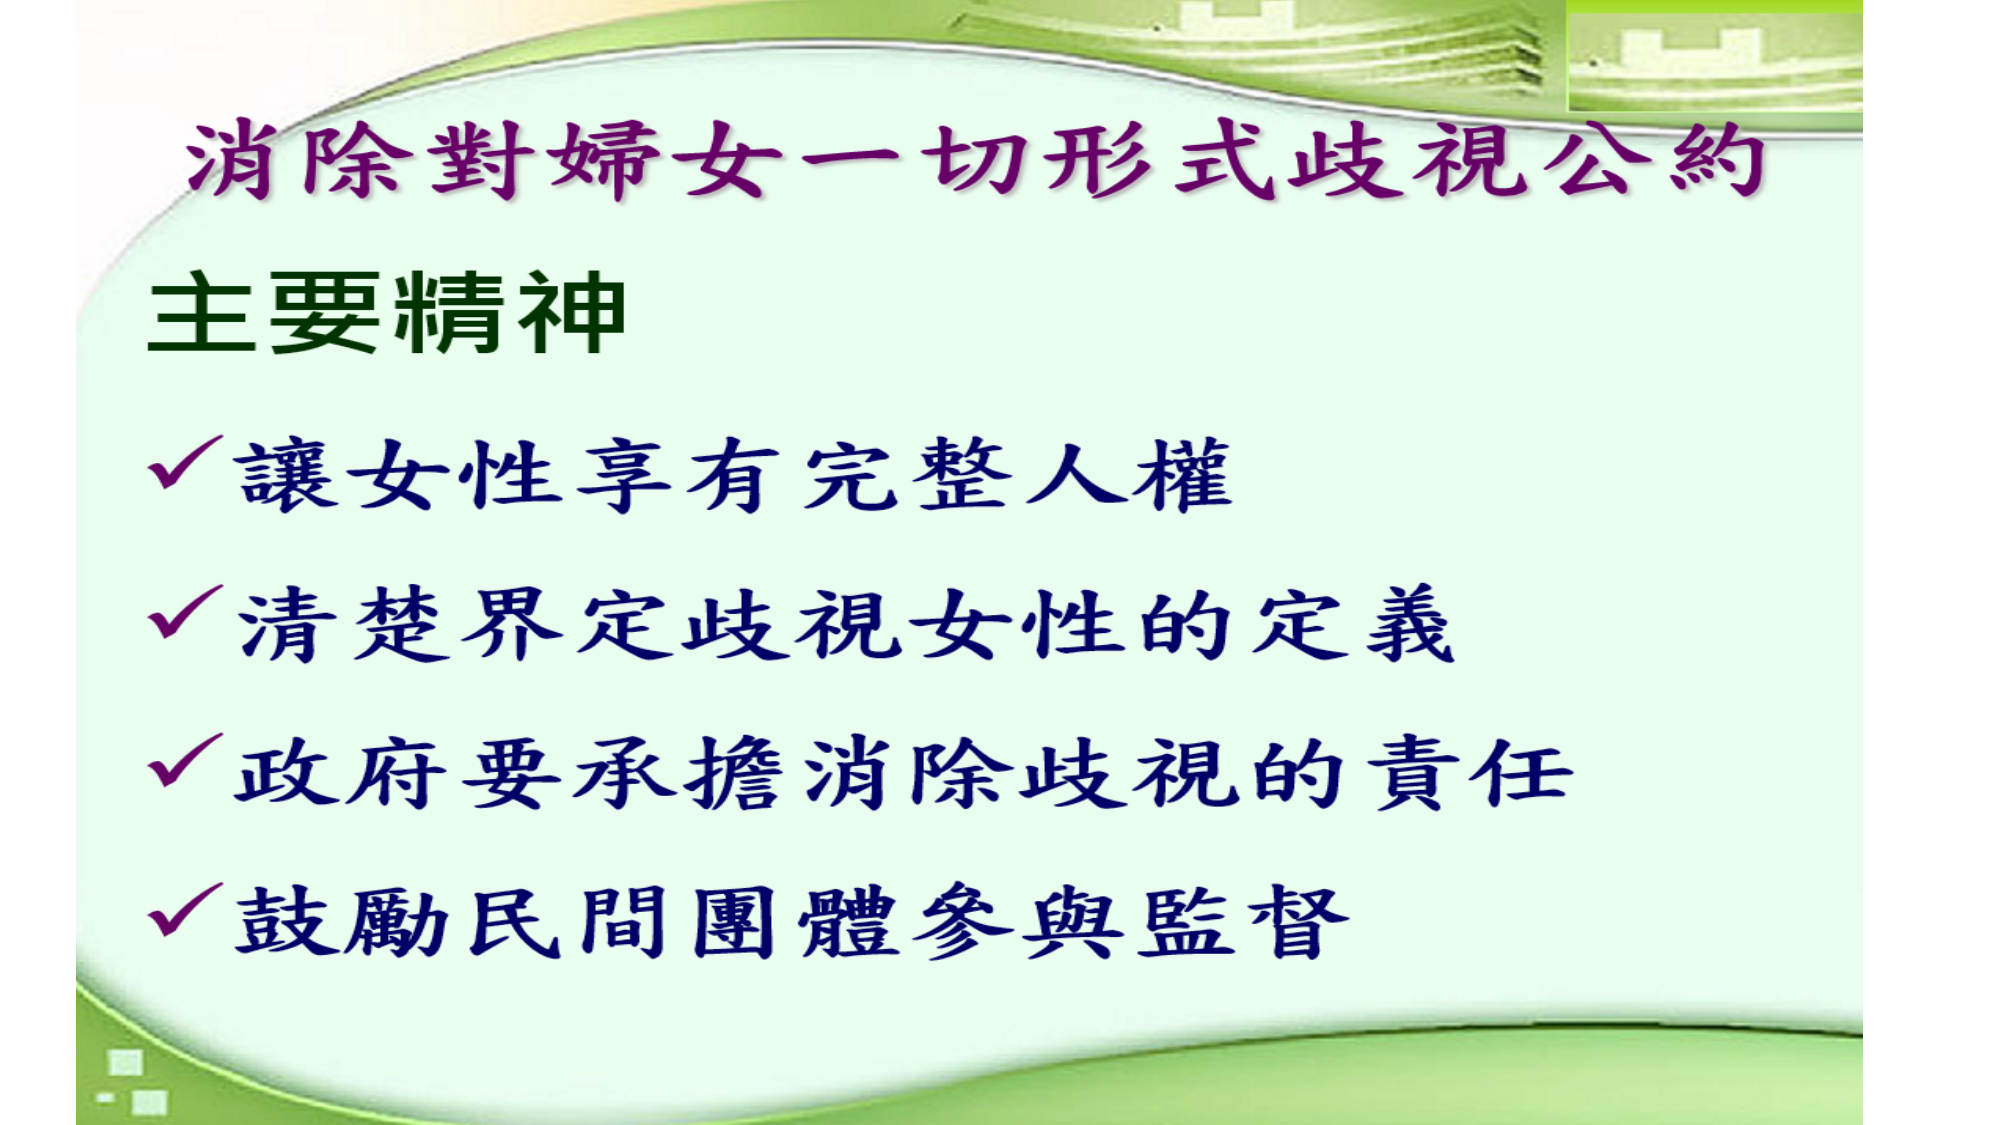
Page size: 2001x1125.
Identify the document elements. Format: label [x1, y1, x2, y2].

picture [76, 0, 1863, 1125]
